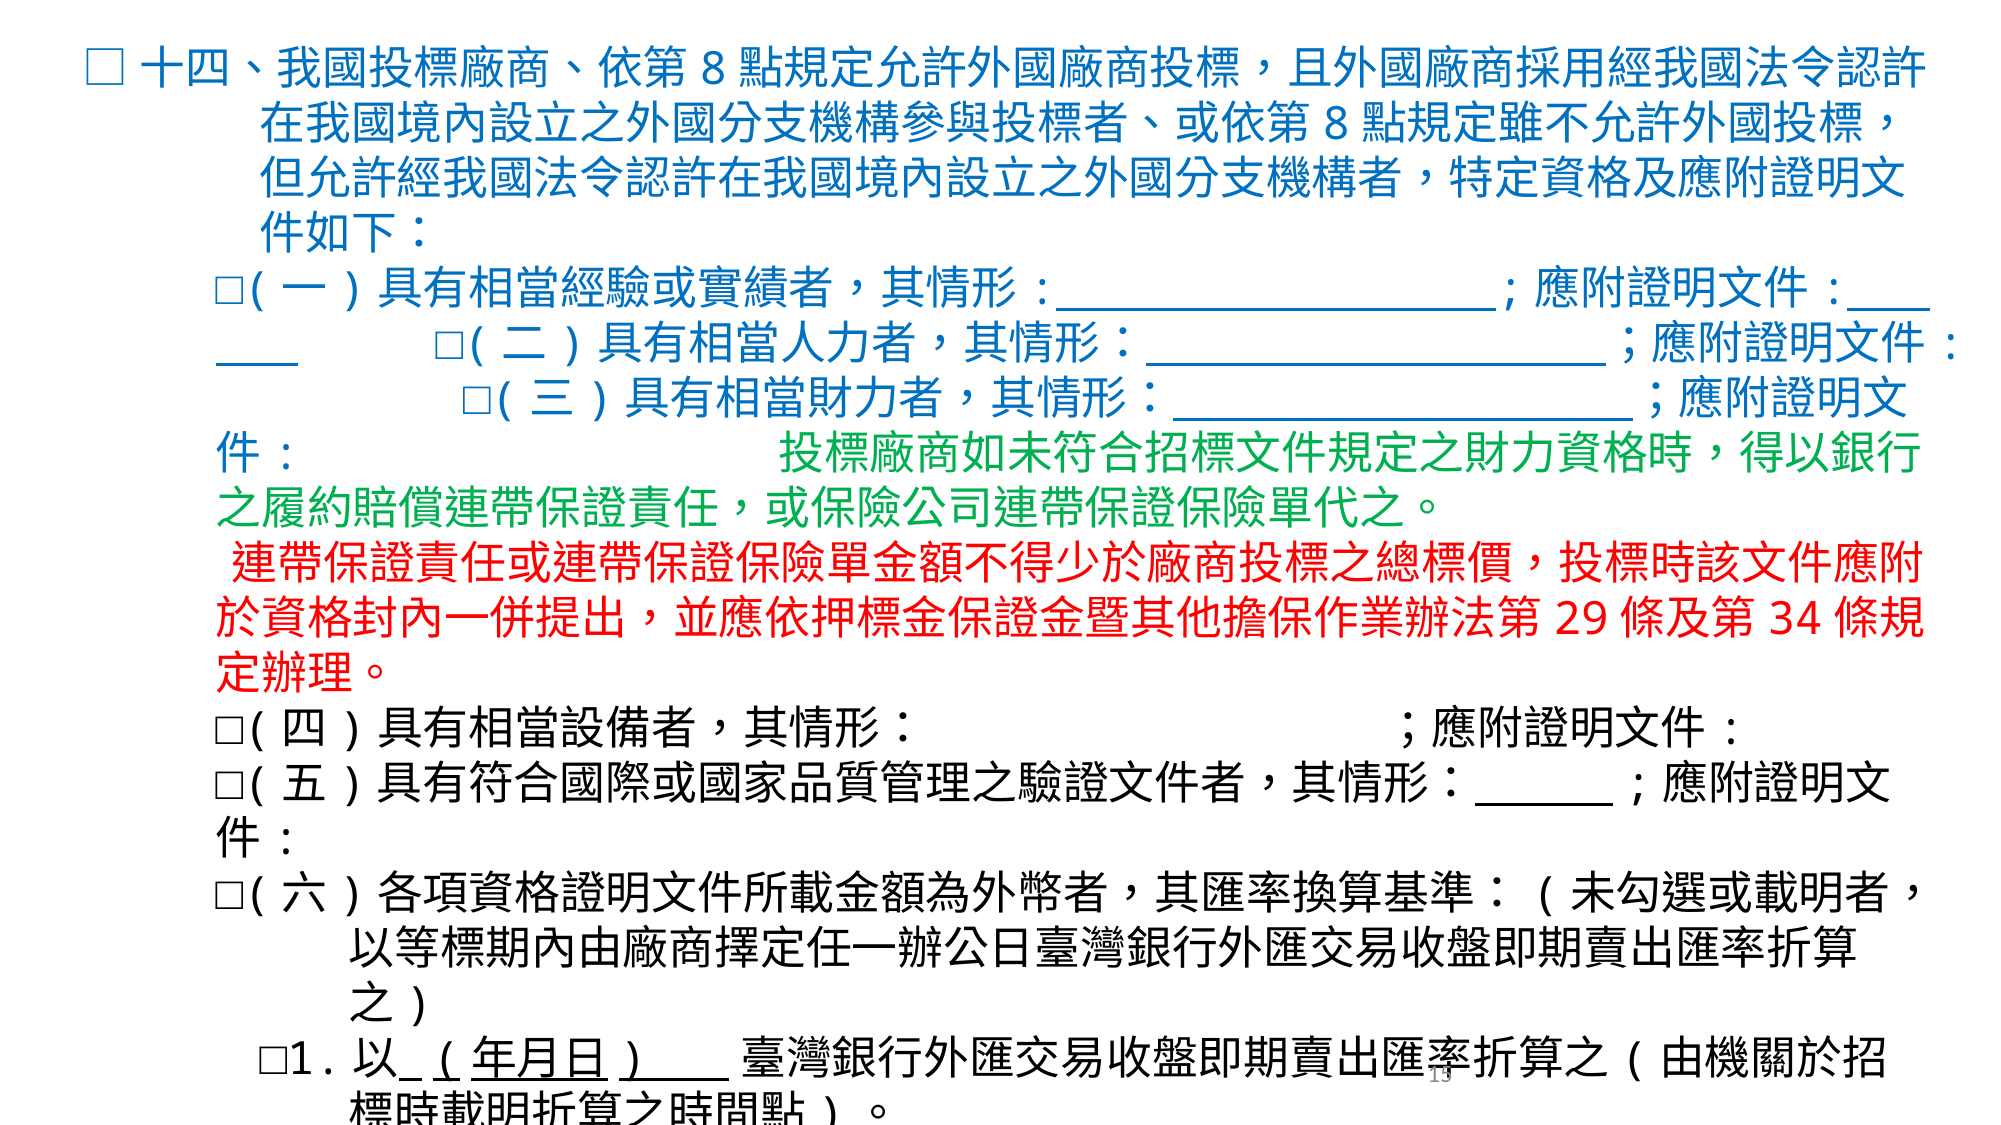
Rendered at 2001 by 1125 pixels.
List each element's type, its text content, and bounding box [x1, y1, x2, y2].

text_box 15 [1412, 1042, 1863, 1103]
text_box □十四、我國投標廠商、依第8點規定允許外國廠商投標，且外國廠商採用經我國法令認許在我國境內設立之外國分支機構參與投標者、或依第8點規定雖不允許外國投標，但允許經我國法令認許在我國境內設立之外國分支機構者，特定資格及應附證明文件如下： □(一)具有相當經驗或實績者，其情形: ;應附證明文件: □(二)具有相當人力者，其情形： ；應附證明文件: □(三)具有相當財力者，其情形： ；應附證明文件: 投標廠商如未符合招標文件規定之財力資格時，得以銀行之履約賠償連帶保證責任，或保險公司連帶保證保險單代之。 連帶保證責任或連帶保證保險單金額不得少於廠商投標之總標價，投標時該文件應附於資格封內一併提出，並應依押標金保證金暨其他擔保作業辦法第29條及第34條規定辦理。 □(四)具有相當設備者，其情形： ；應附證明文件: □(五)具有符合國際或國家品質管理之驗證文件者，其情形： ;應附證明文件: □(六)各項資格證明文件所載金額為外幣者，其匯率換算基準：(未勾選或載明者，以等標期內由廠商擇定任一辦公日臺灣銀行外匯交易收盤即期賣出匯率折算之) □1.以 (年月日) 臺灣銀行外匯交易收盤即期賣出匯率折算之(由機關於招標時載明折算之時間點)。 □2.以等標期內由廠商擇定任一辦公日臺灣銀行外匯交易收盤即期賣出匯率折算之。 [68, 31, 1948, 1125]
